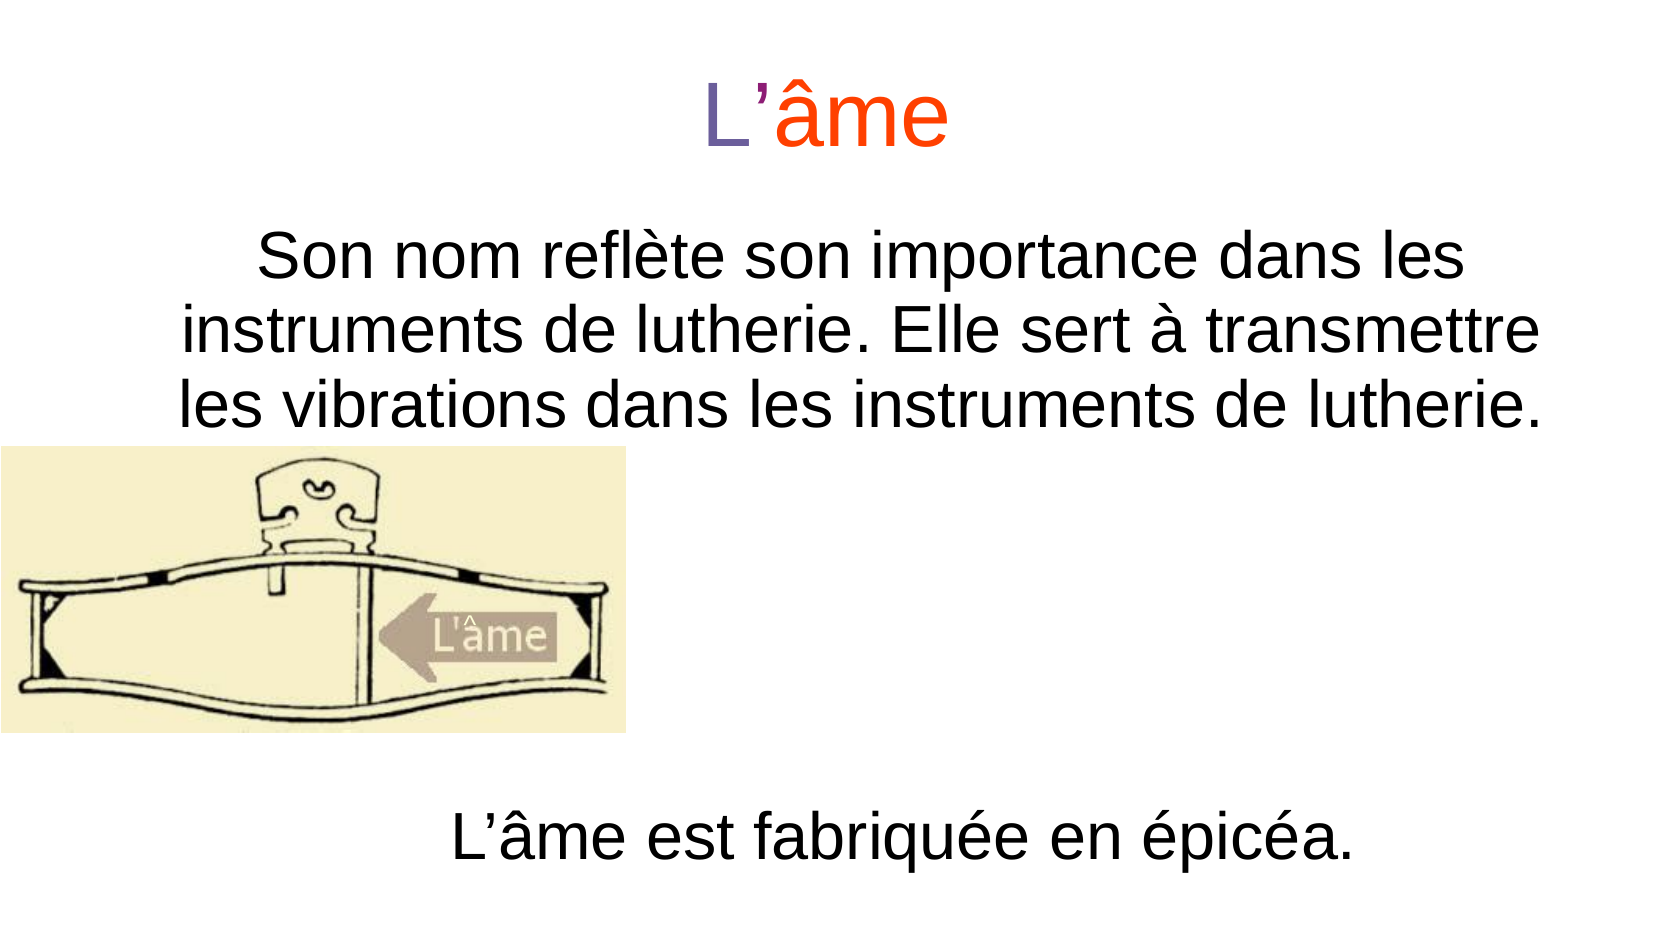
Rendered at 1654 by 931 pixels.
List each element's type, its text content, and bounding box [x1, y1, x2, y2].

title L’âme [82, 37, 1571, 193]
picture [1, 446, 626, 733]
text_box L’âme est fabriquée en épicéa. [153, 791, 1654, 881]
list Son nom reflète son importance dans les instruments de lutherie. Elle sert à transmettre les vibrations dans les instruments de lutherie. [82, 217, 1571, 449]
text_box ^ [448, 602, 497, 648]
